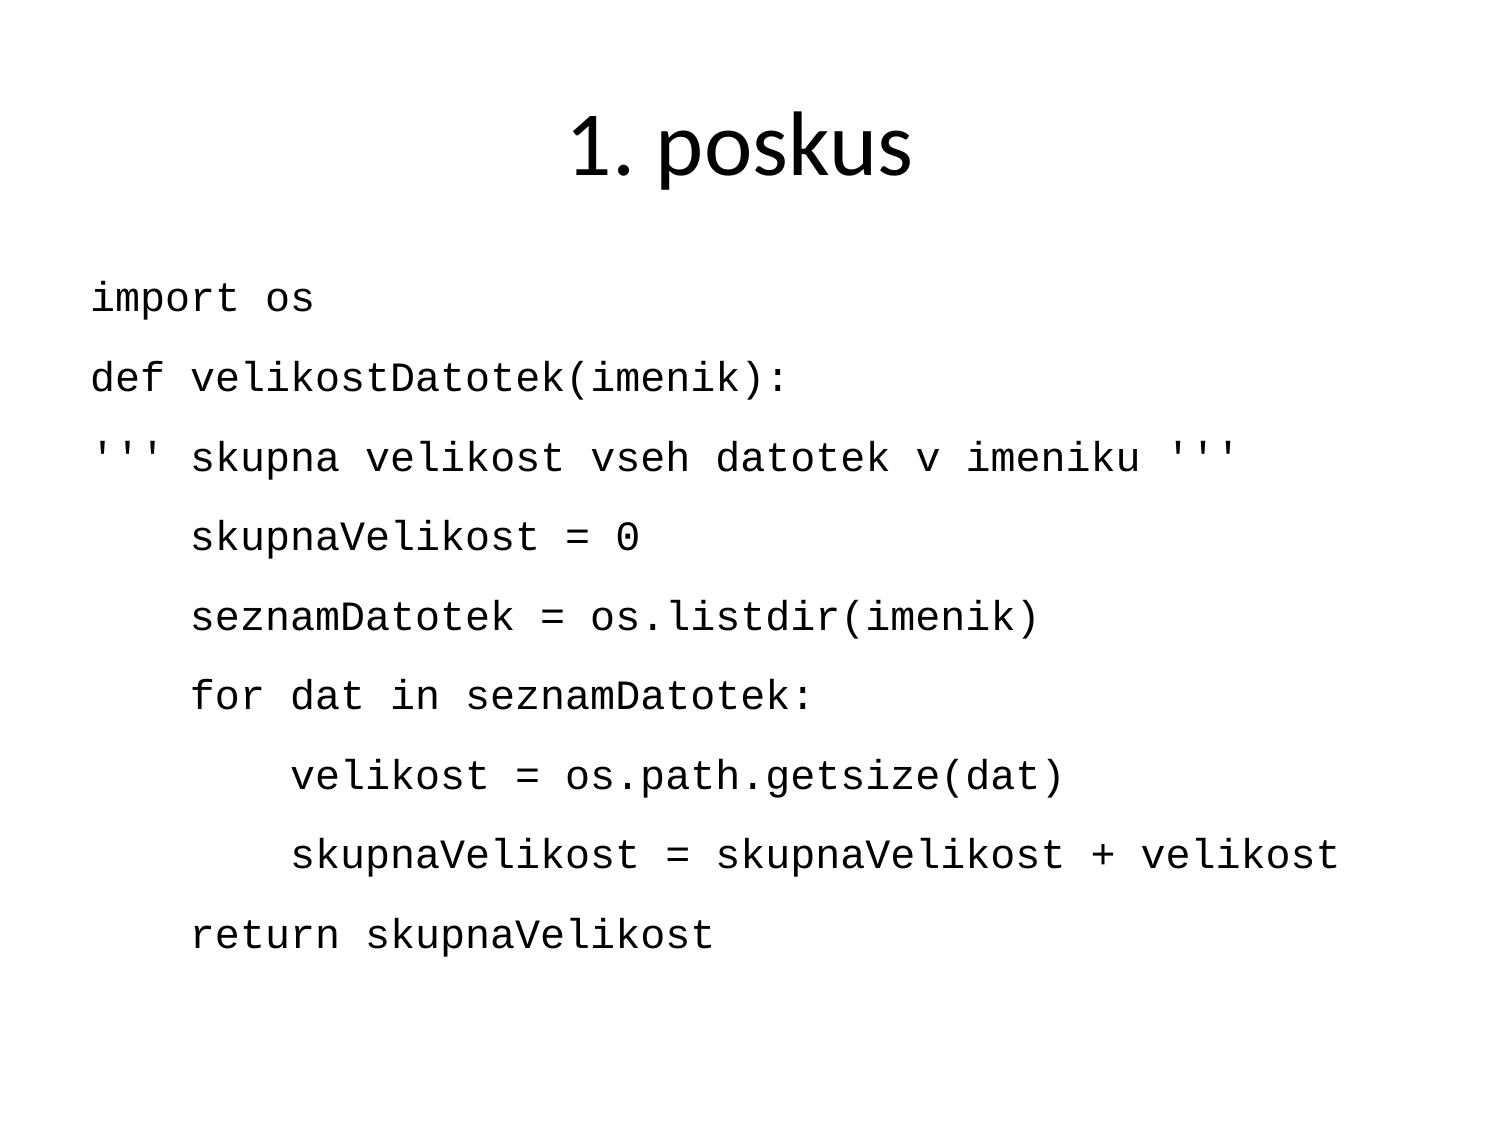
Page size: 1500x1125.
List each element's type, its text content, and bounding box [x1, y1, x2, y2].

list import os def velikostDatotek(imenik): ''' skupna velikost vseh datotek v imeniku ''' skupnaVelikost = 0 seznamDatotek = os.listdir(imenik) for dat in seznamDatotek: velikost = os.path.getsize(dat) skupnaVelikost = skupnaVelikost + velikost return skupnaVelikost [75, 262, 1425, 1005]
title 1. poskus [75, 45, 1425, 233]
